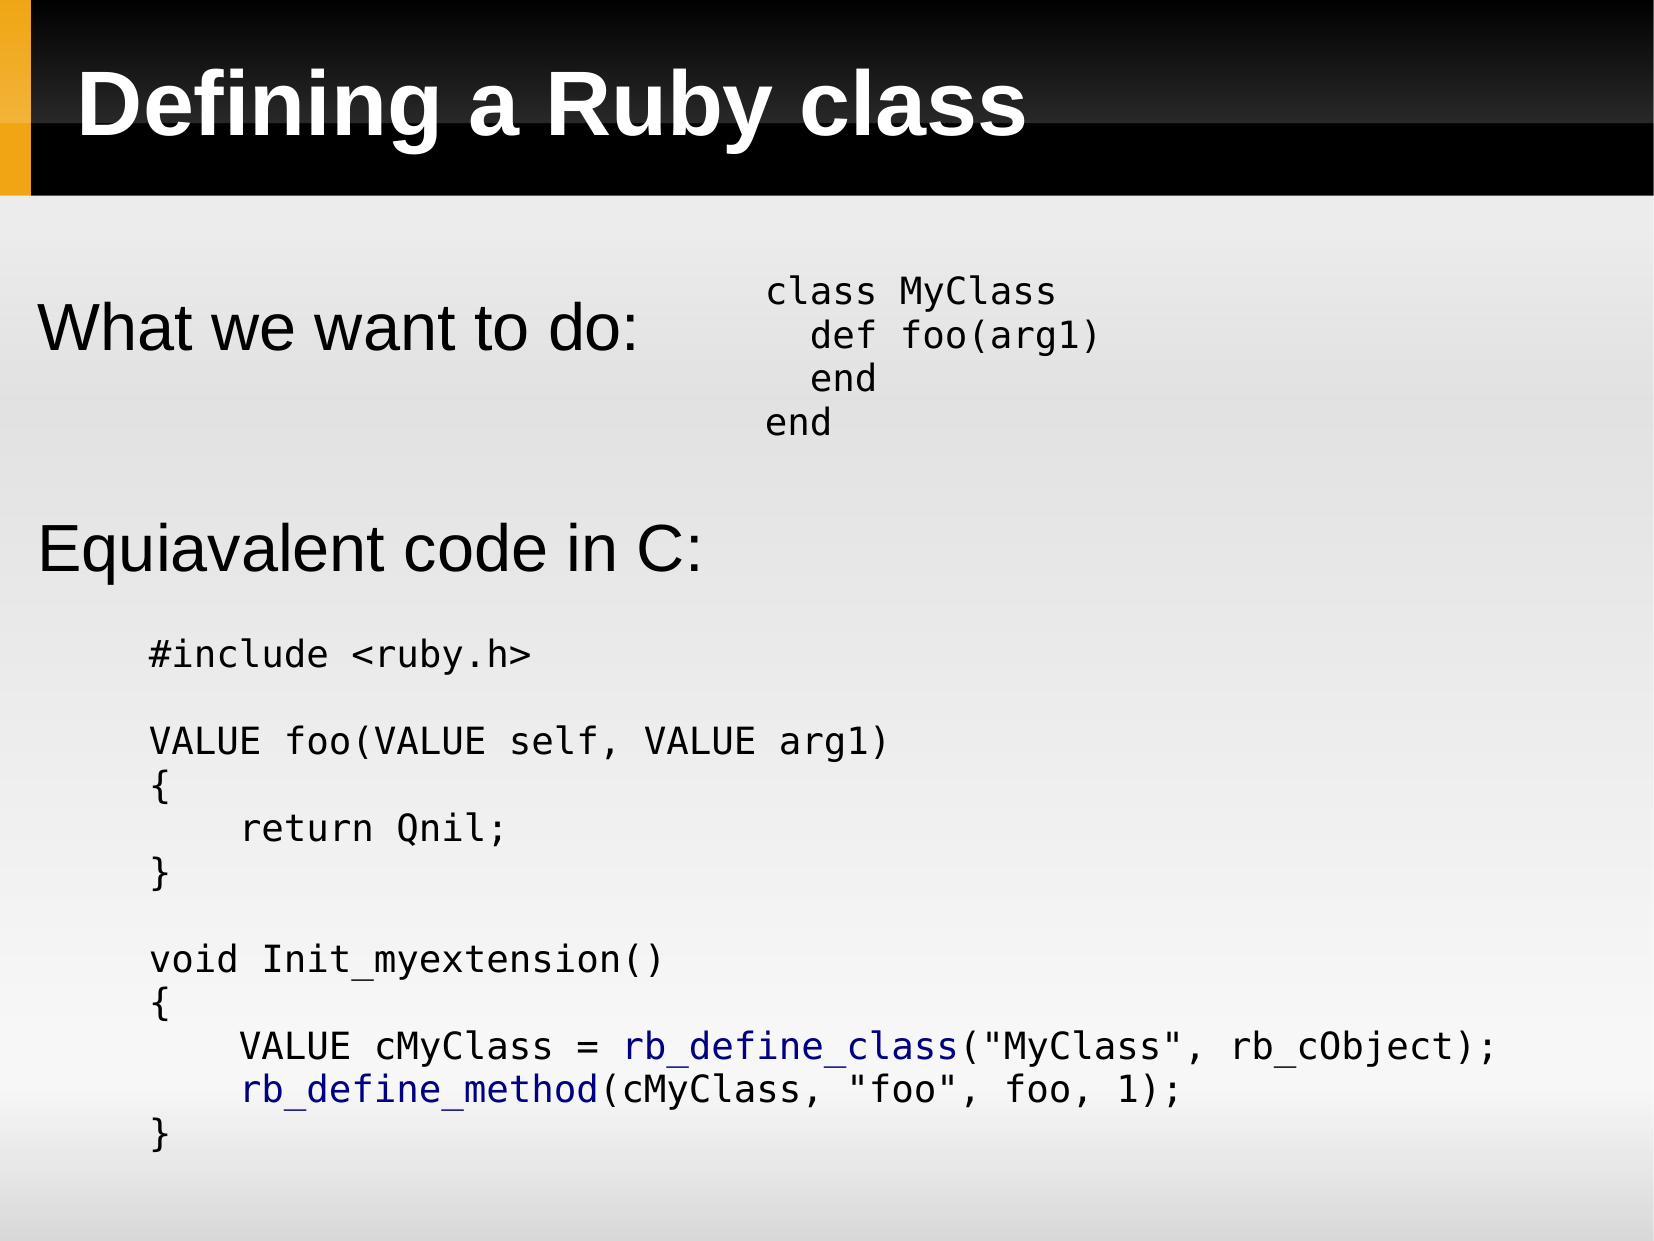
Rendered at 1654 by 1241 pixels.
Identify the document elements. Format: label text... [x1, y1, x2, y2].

list What we want to do: [37, 290, 1051, 376]
title Defining a Ruby class [76, 7, 1565, 200]
text_box #include <ruby.h> VALUE foo(VALUE self, VALUE arg1) { return Qnil; } void Init_myextension() { VALUE cMyClass = rb_define_class("MyClass", rb_cObject); rb_define_method(cMyClass, "foo", foo, 1); } [134, 625, 1597, 1163]
text_box class MyClass def foo(arg1) end end [750, 262, 1463, 452]
list Equiavalent code in C: [37, 511, 1051, 596]
picture [0, 0, 1654, 1241]
